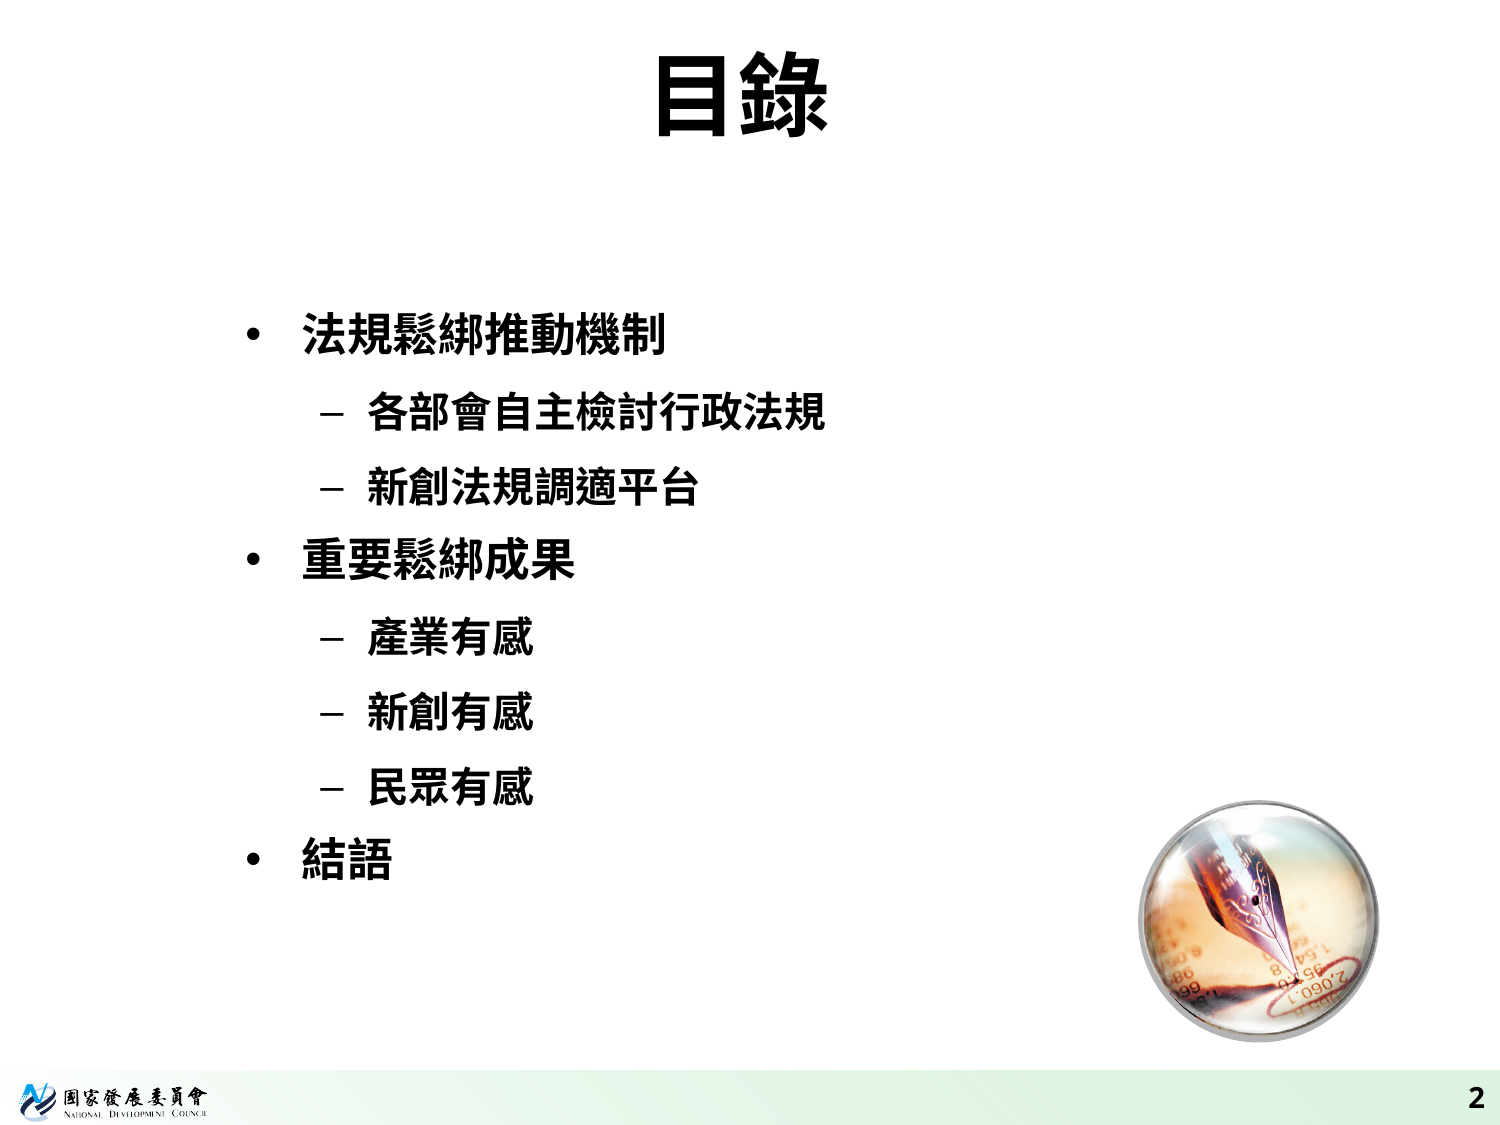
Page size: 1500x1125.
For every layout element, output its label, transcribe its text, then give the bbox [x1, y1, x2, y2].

picture [1139, 798, 1384, 1041]
list 法規鬆綁推動機制 各部會自主檢討行政法規 新創法規調適平台 重要鬆綁成果 產業有感 新創有感 民眾有感 結語 [230, 208, 1270, 965]
picture [12, 1074, 230, 1122]
text_box 目錄 [443, 30, 1034, 156]
